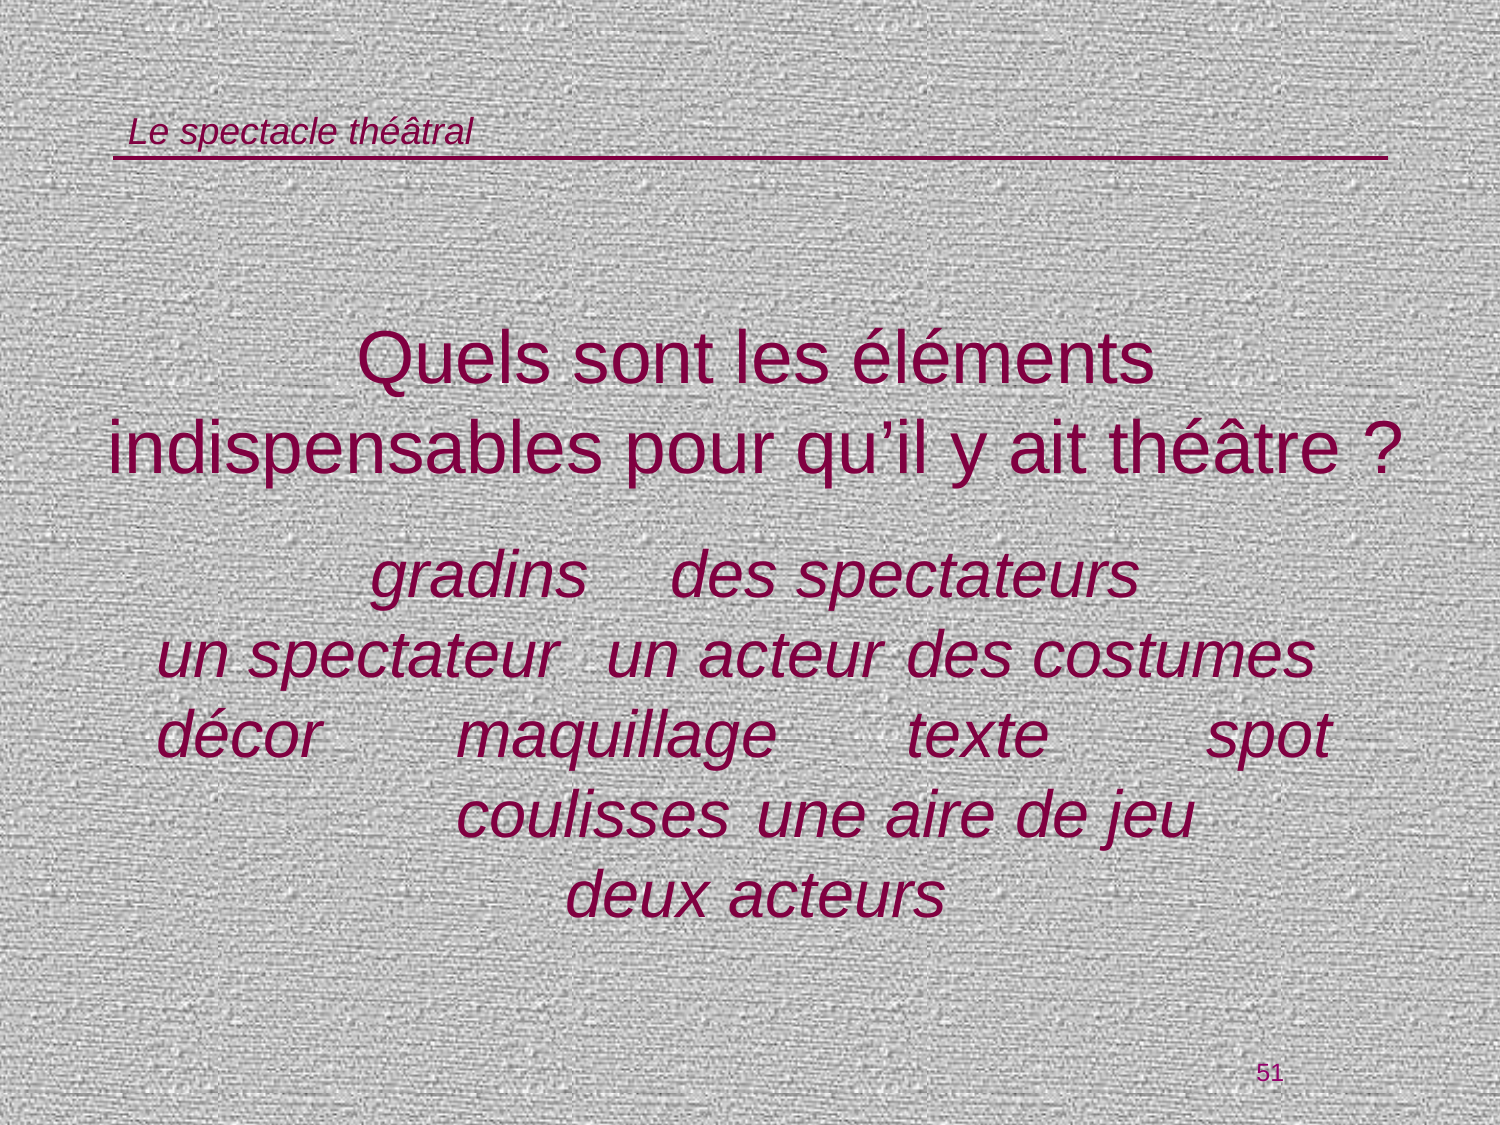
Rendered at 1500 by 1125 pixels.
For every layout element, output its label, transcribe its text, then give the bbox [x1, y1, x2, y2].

text_box Quels sont les éléments indispensables pour qu’il y ait théâtre ? gradins des spectateurs un spectateur un acteur des costumes décor maquillage texte spot coulisses une aire de jeu deux acteurs [87, 301, 1426, 939]
picture [0, 0, 1500, 1125]
